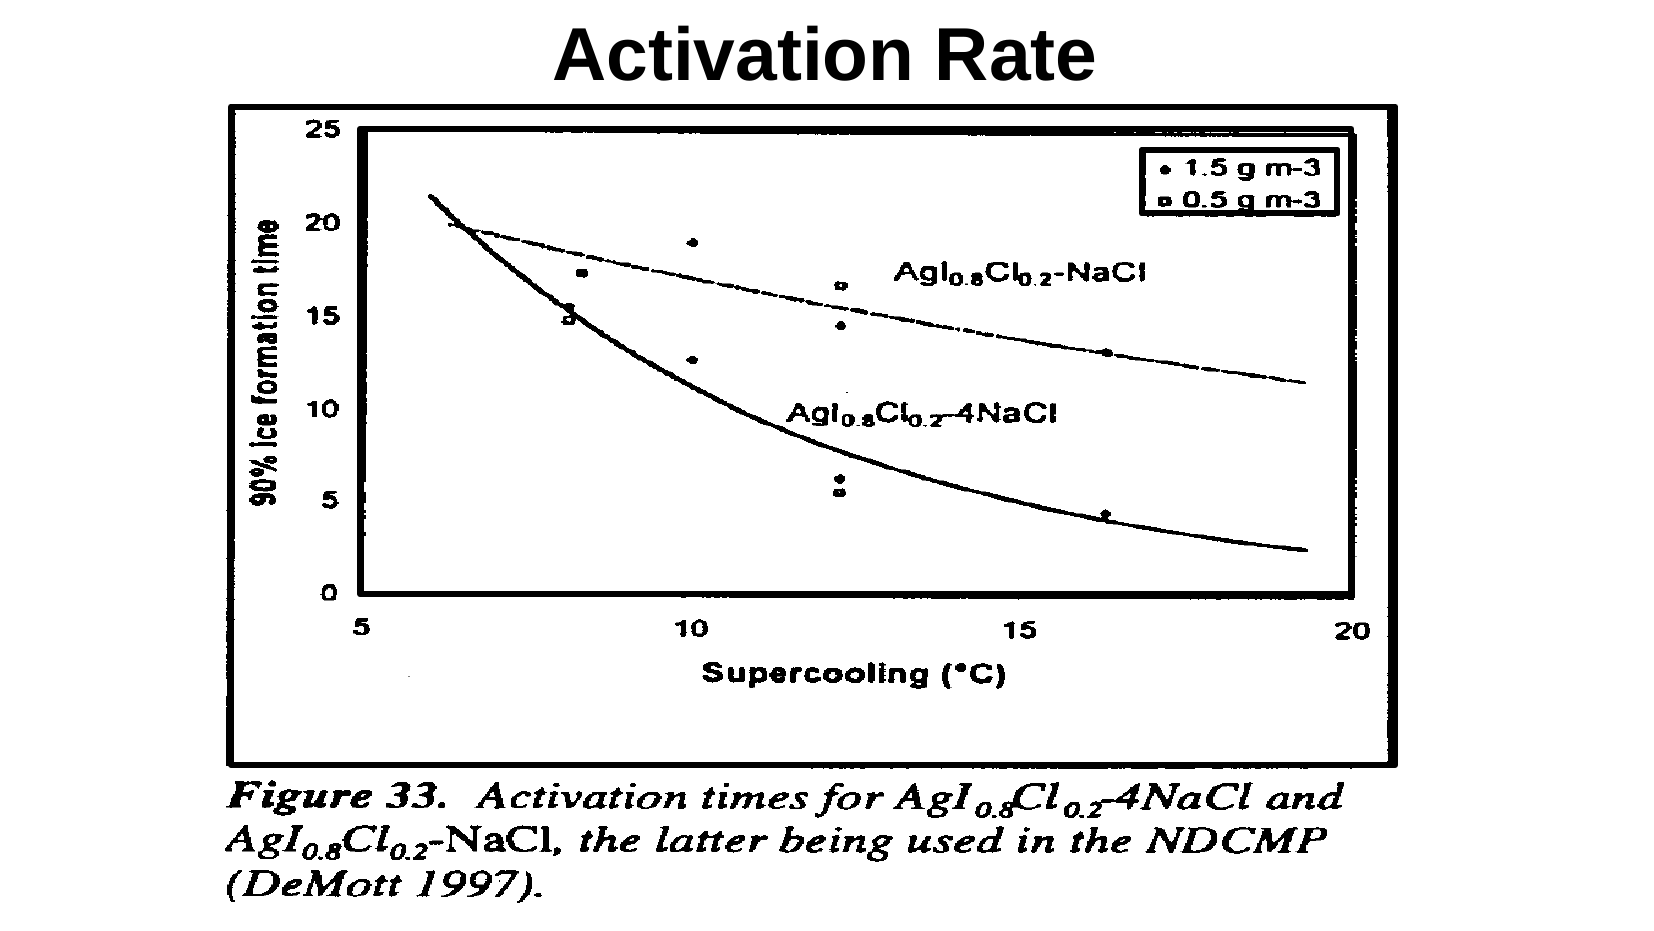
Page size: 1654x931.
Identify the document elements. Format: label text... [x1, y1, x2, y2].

title Activation Rate [0, 0, 1654, 101]
picture [234, 110, 1392, 762]
picture [185, 109, 1477, 903]
